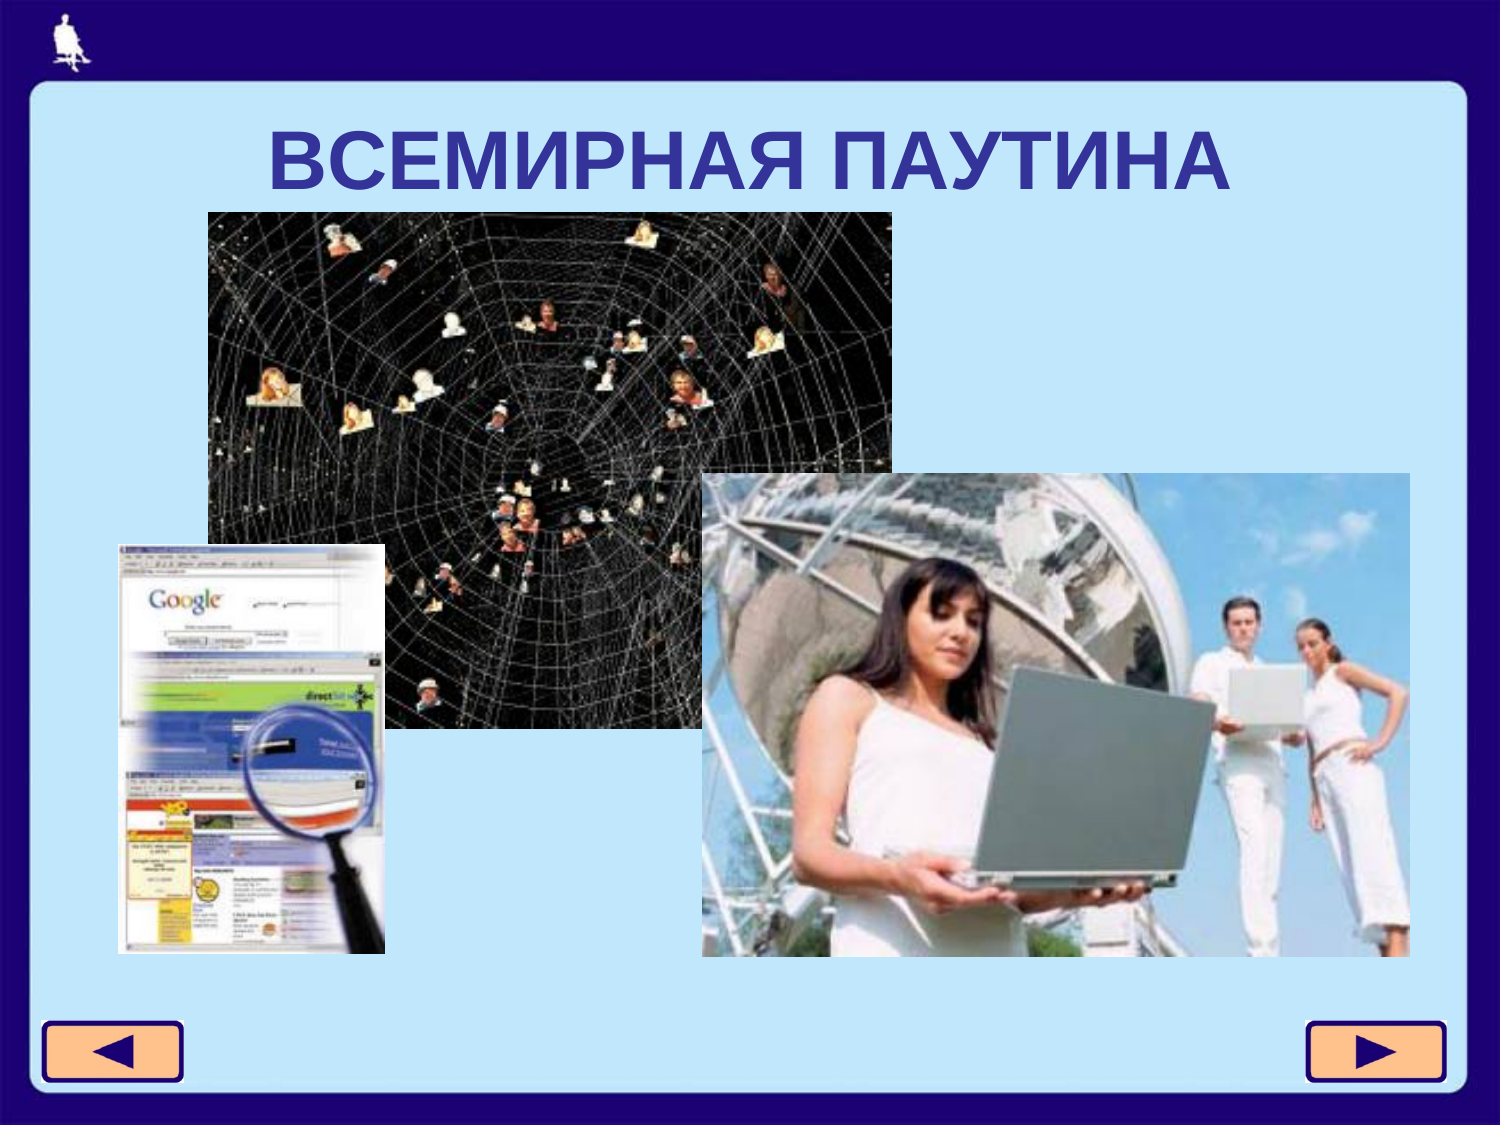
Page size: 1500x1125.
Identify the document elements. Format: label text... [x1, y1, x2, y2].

picture [0, 0, 1500, 1125]
title ВСЕМИРНАЯ ПАУТИНА [75, 62, 1426, 250]
